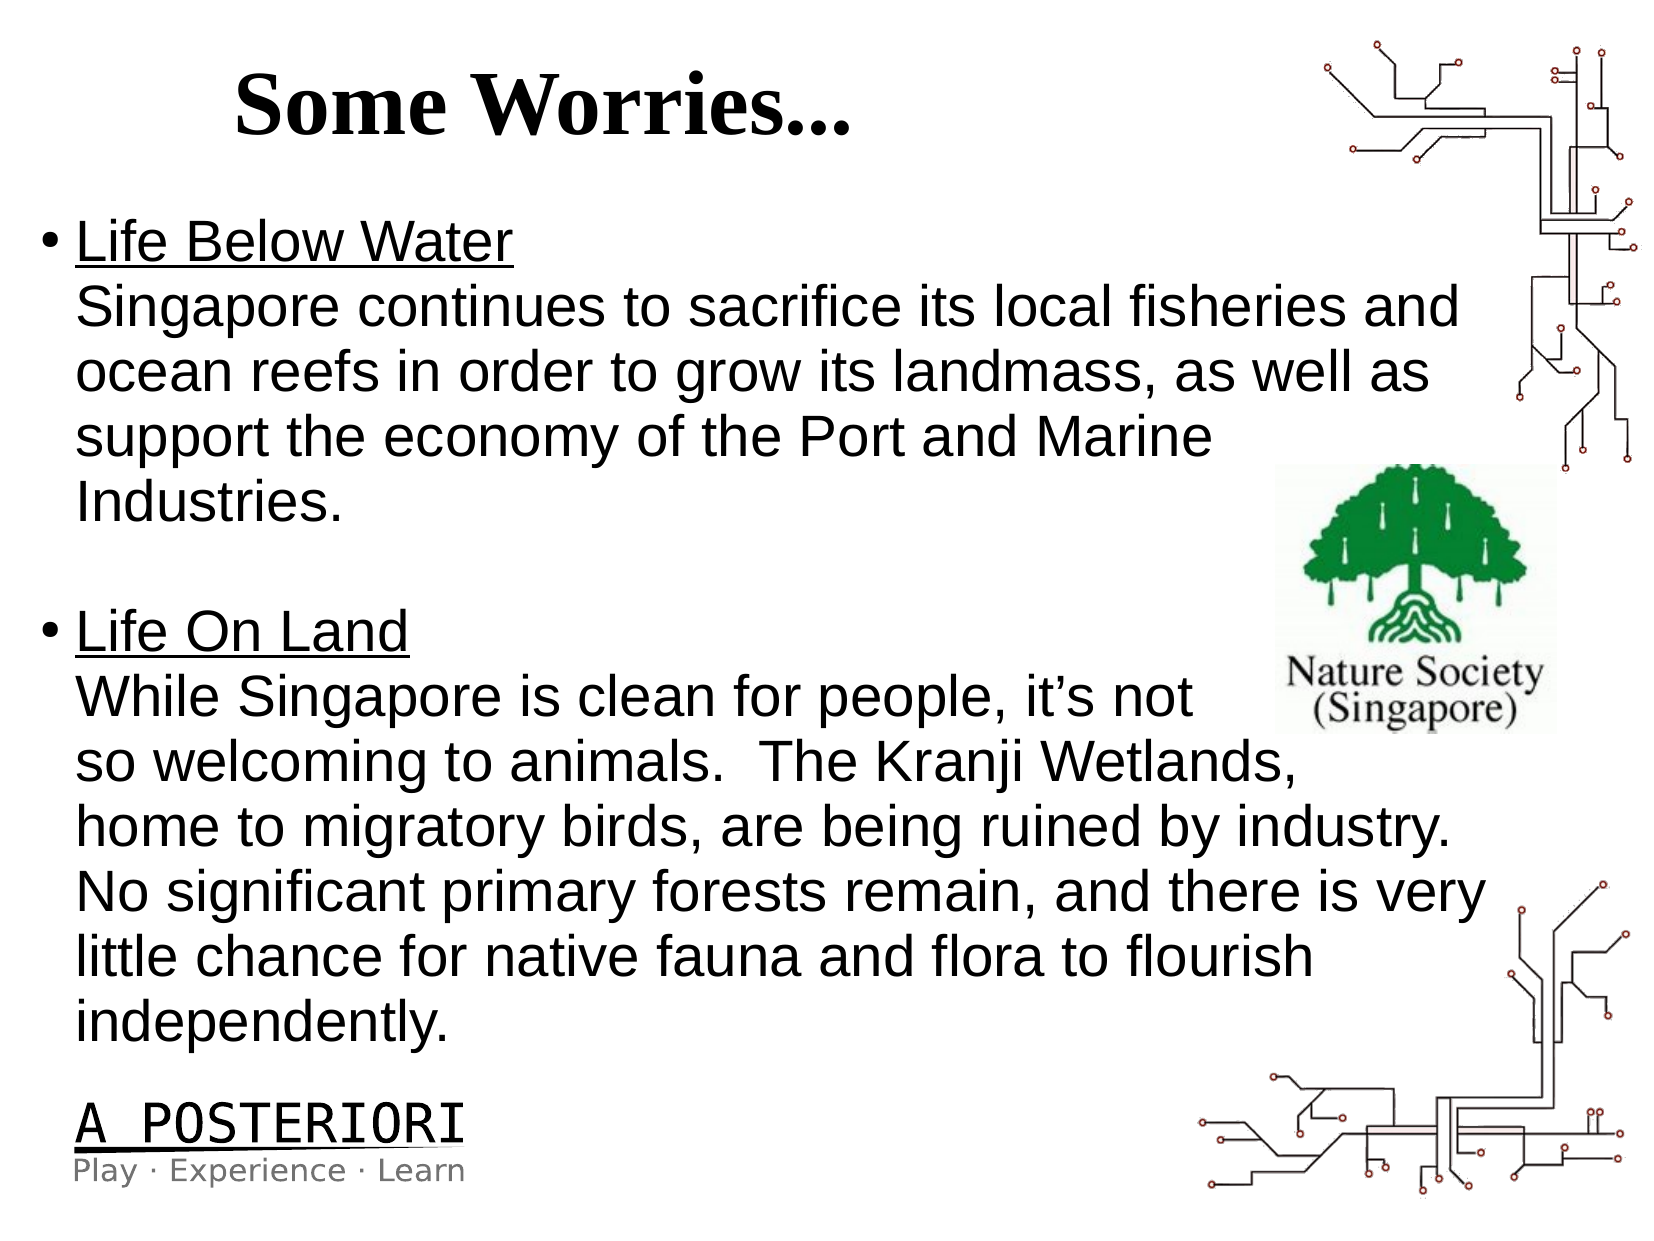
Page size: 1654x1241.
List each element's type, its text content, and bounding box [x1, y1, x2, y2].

text_box Life Below Water Singapore continues to sacrifice its local fisheries and ocean reefs in order to grow its landmass, as well as support the economy of the Port and Marine Industries. Life On Land While Singapore is clean for people, it’s not so welcoming to animals. The Kranji Wetlands, home to migratory birds, are being ruined by industry. No significant primary forests remain, and there is very little chance for native fauna and flora to flourish independently. [25, 201, 1511, 1072]
picture [1275, 35, 1643, 734]
picture [1175, 862, 1636, 1201]
picture [73, 1101, 466, 1189]
title Some Worries... [11, 14, 1077, 192]
